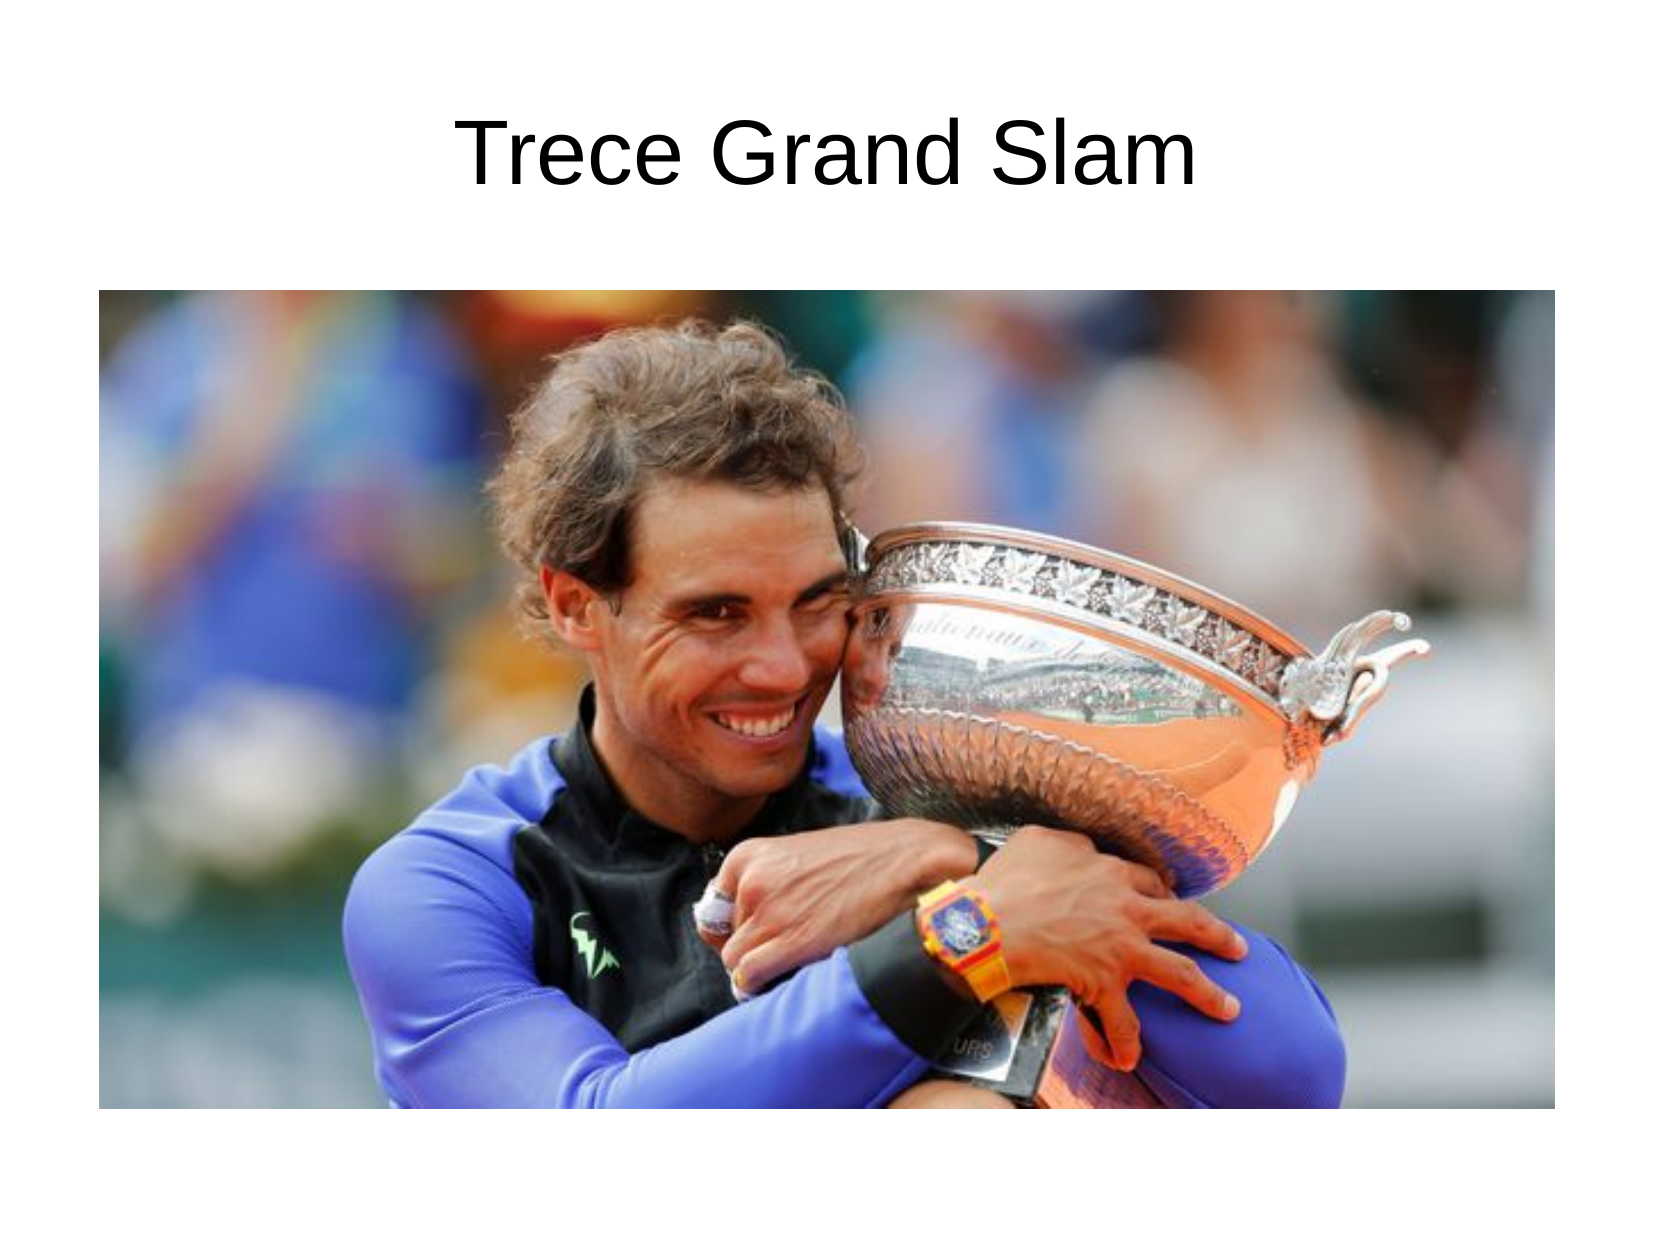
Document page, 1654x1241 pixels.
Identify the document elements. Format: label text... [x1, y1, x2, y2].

title Trece Grand Slam [82, 49, 1571, 257]
picture [99, 290, 1555, 1109]
